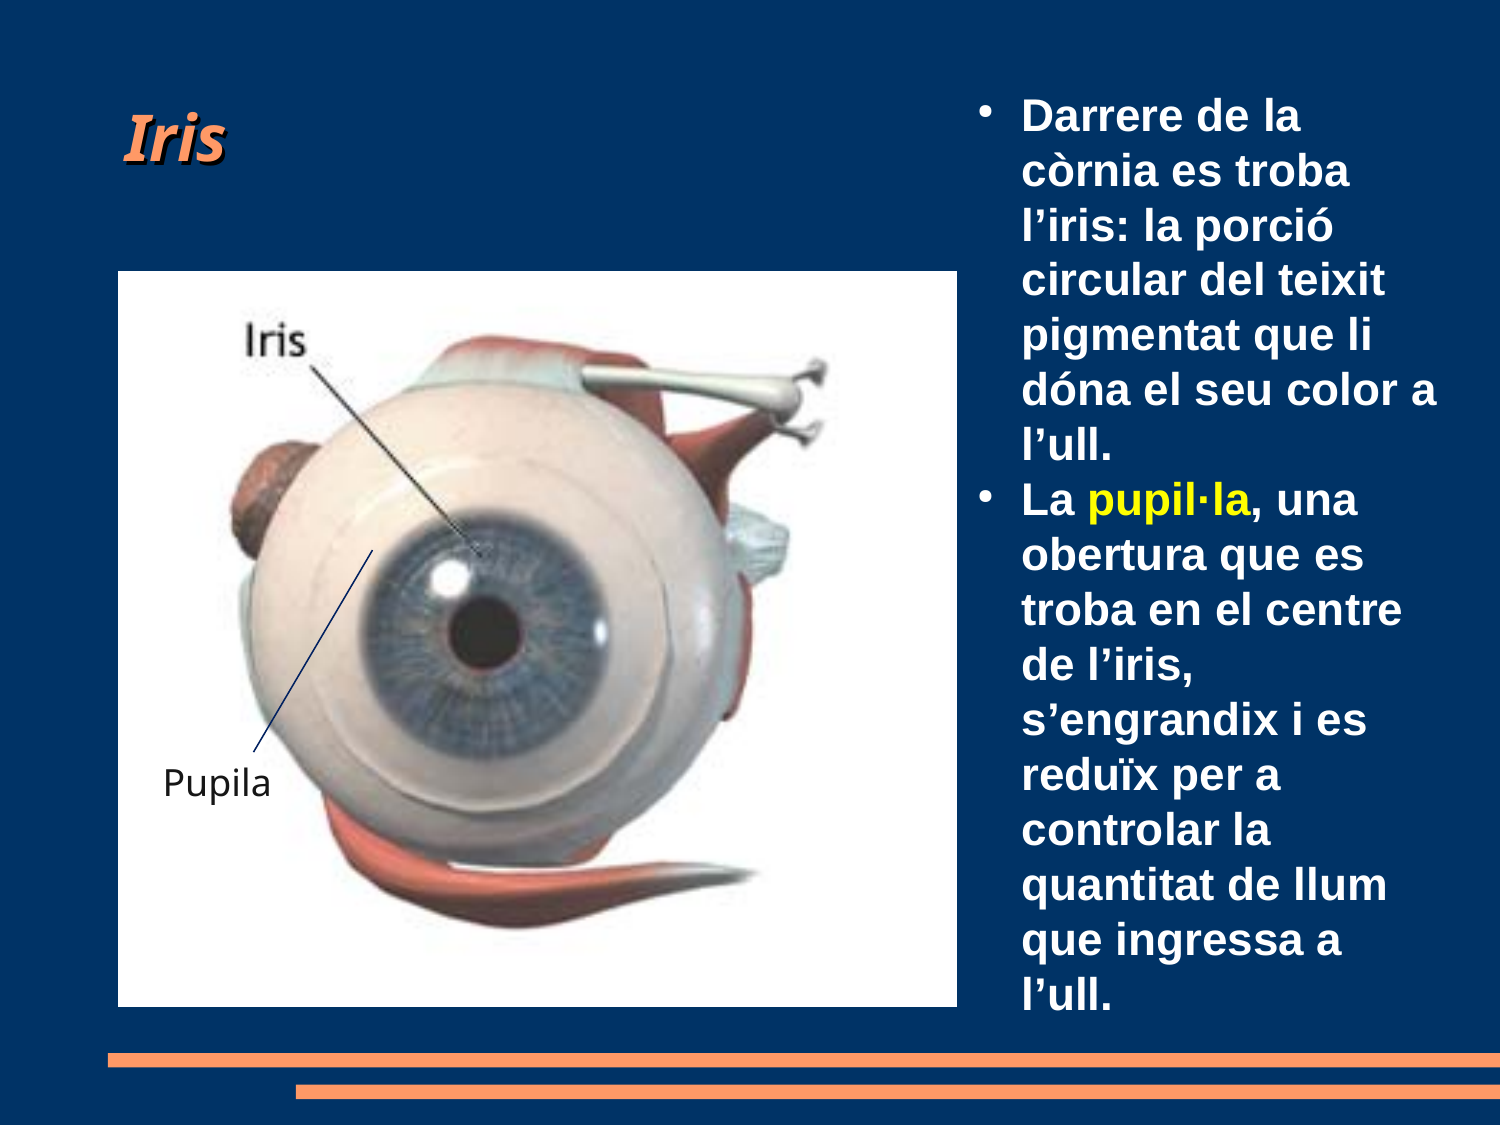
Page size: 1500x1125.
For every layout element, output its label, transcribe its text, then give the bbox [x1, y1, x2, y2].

text_box Pupila [147, 751, 314, 812]
picture [118, 271, 957, 1007]
title Iris [110, 41, 1392, 230]
text_box Darrere de la còrnia es troba l’iris: la porció circular del teixit pigmentat que li dóna el seu color a l’ull. La pupil·la, una obertura que es troba en el centre de l’iris, s’engrandix i es reduïx per a controlar la quantitat de llum que ingressa a l’ull. [933, 77, 1453, 1028]
